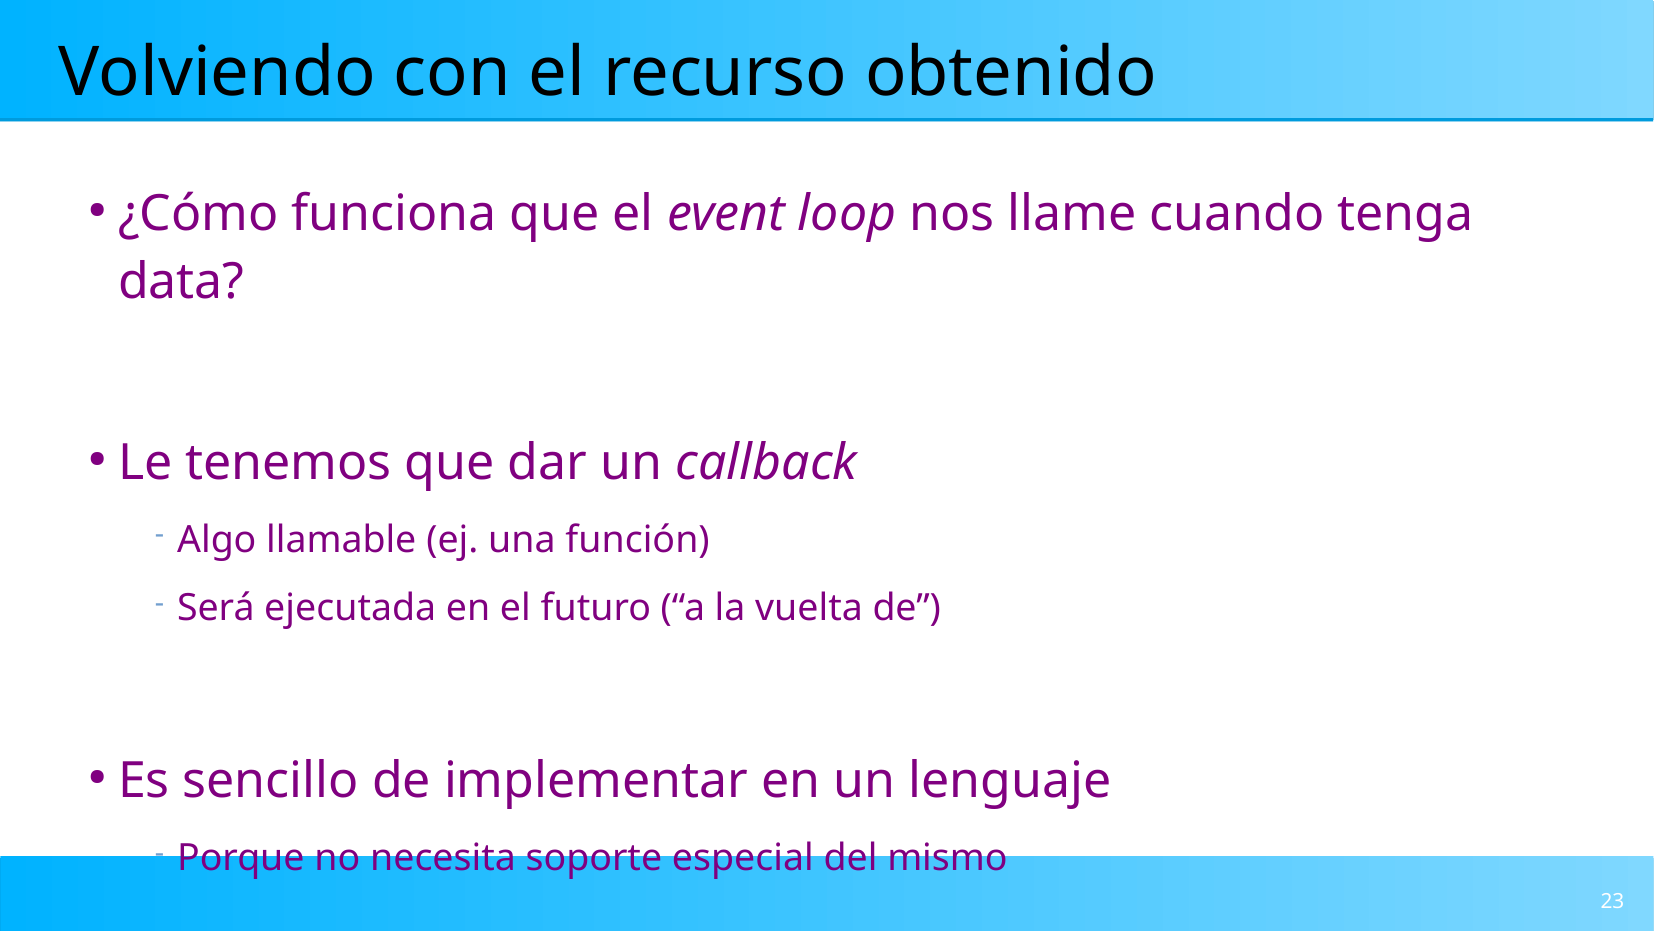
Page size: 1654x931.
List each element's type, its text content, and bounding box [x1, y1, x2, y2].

list ¿Cómo funciona que el event loop nos llame cuando tenga data? Le tenemos que dar un callback Algo llamable (ej. una función) Será ejecutada en el futuro (“a la vuelta de”) Es sencillo de implementar en un lenguaje Porque no necesita soporte especial del mismo [59, 177, 1595, 768]
title Volviendo con el recurso obtenido [59, 29, 1595, 108]
